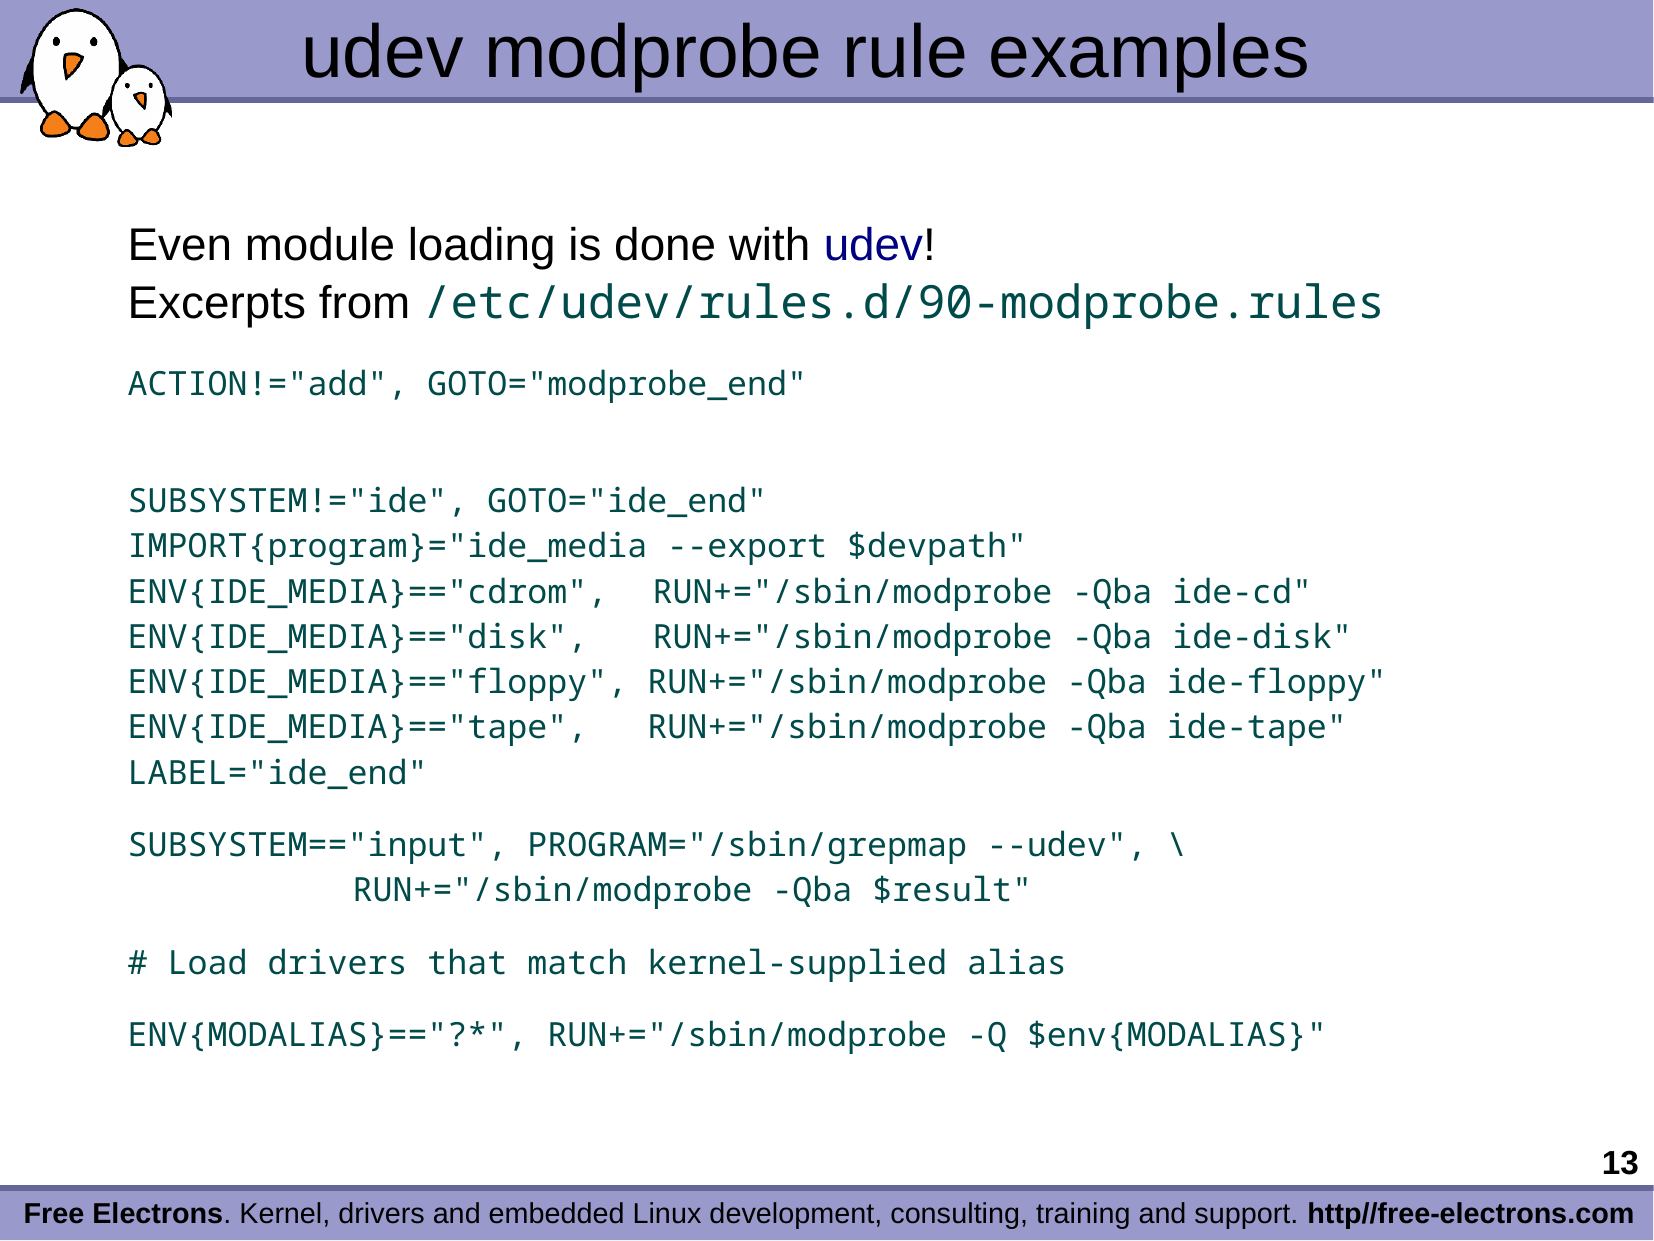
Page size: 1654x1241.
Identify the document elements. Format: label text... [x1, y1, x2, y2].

title udev modprobe rule examples [60, 0, 1551, 103]
picture [20, 8, 172, 147]
list Even module loading is done with udev! Excerpts from /etc/udev/rules.d/90-modprobe.rules ACTION!="add", GOTO="modprobe_end" SUBSYSTEM!="ide", GOTO="ide_end" IMPORT{program}="ide_media --export $devpath" ENV{IDE_MEDIA}=="cdrom", RUN+="/sbin/modprobe -Qba ide-cd" ENV{IDE_MEDIA}=="disk", RUN+="/sbin/modprobe -Qba ide-disk" ENV{IDE_MEDIA}=="floppy", RUN+="/sbin/modprobe -Qba ide-floppy" ENV{IDE_MEDIA}=="tape", RUN+="/sbin/modprobe -Qba ide-tape" LABEL="ide_end" SUBSYSTEM=="input", PROGRAM="/sbin/grepmap --udev", \ RUN+="/sbin/modprobe -Qba $result" # Load drivers that match kernel-supplied alias ENV{MODALIAS}=="?*", RUN+="/sbin/modprobe -Q $env{MODALIAS}" [109, 218, 1522, 1069]
